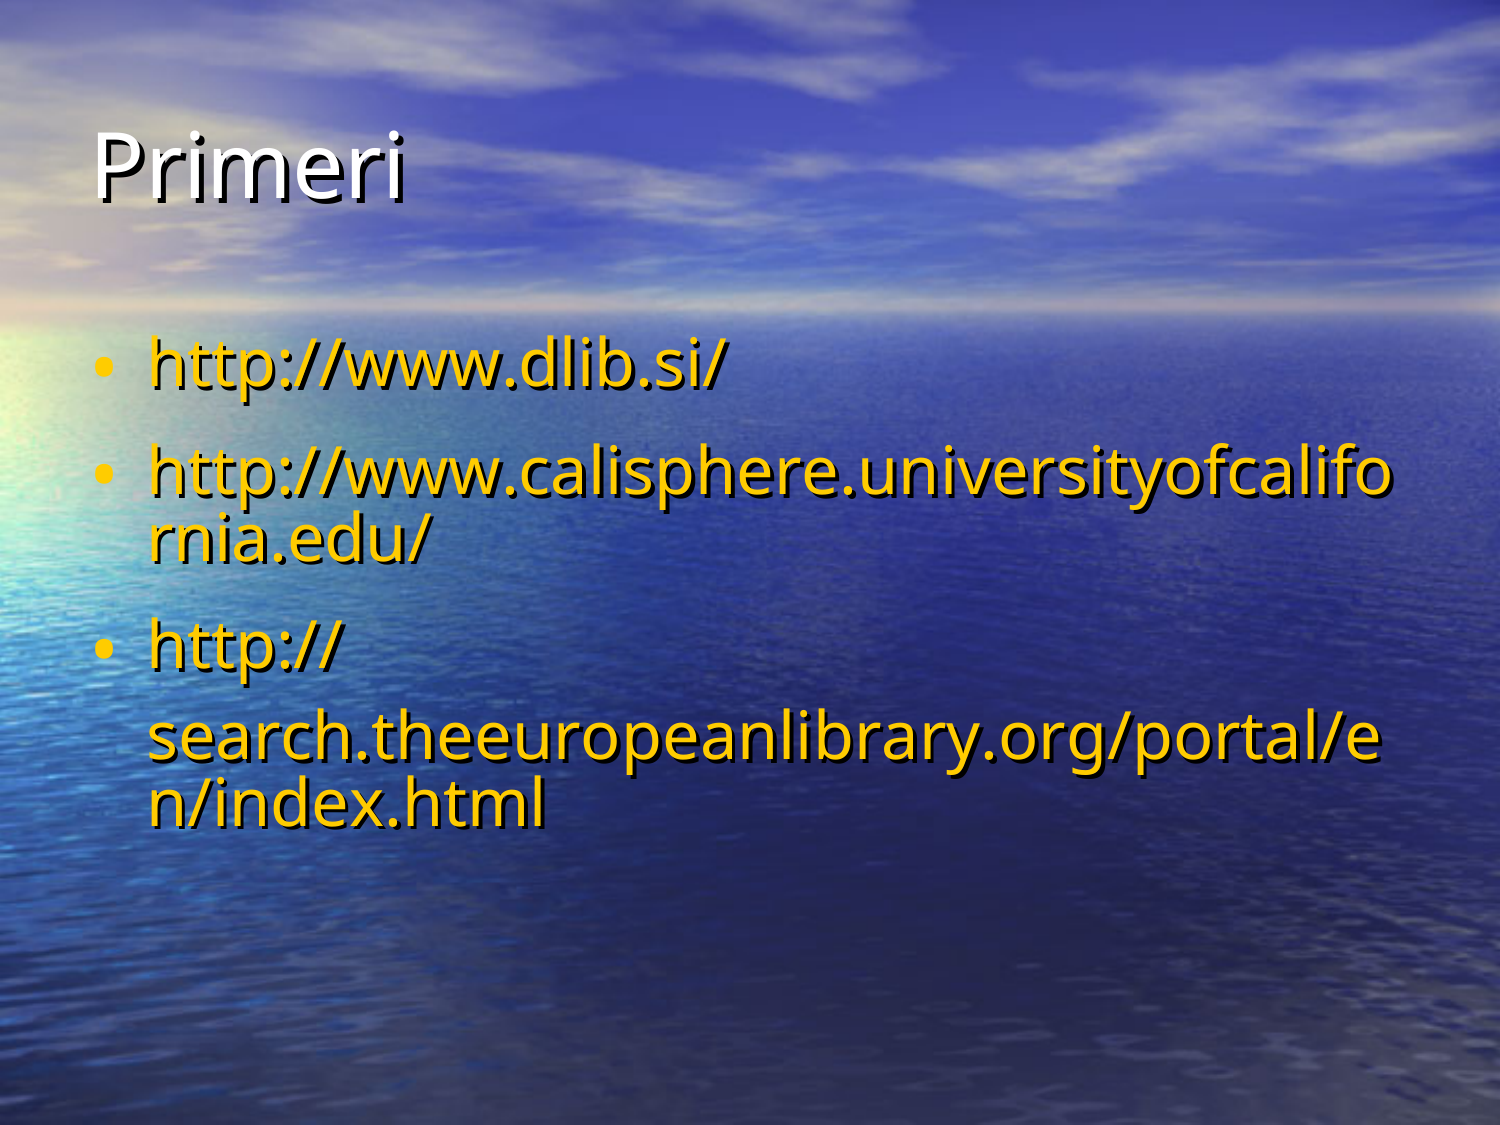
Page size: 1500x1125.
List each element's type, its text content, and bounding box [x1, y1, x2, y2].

list http://www.dlib.si/ http://www.calisphere.universityofcalifornia.edu/ http://search.theeuropeanlibrary.org/portal/en/index.html [75, 312, 1426, 988]
title Primeri [75, 47, 1426, 276]
picture [0, 0, 1500, 1125]
